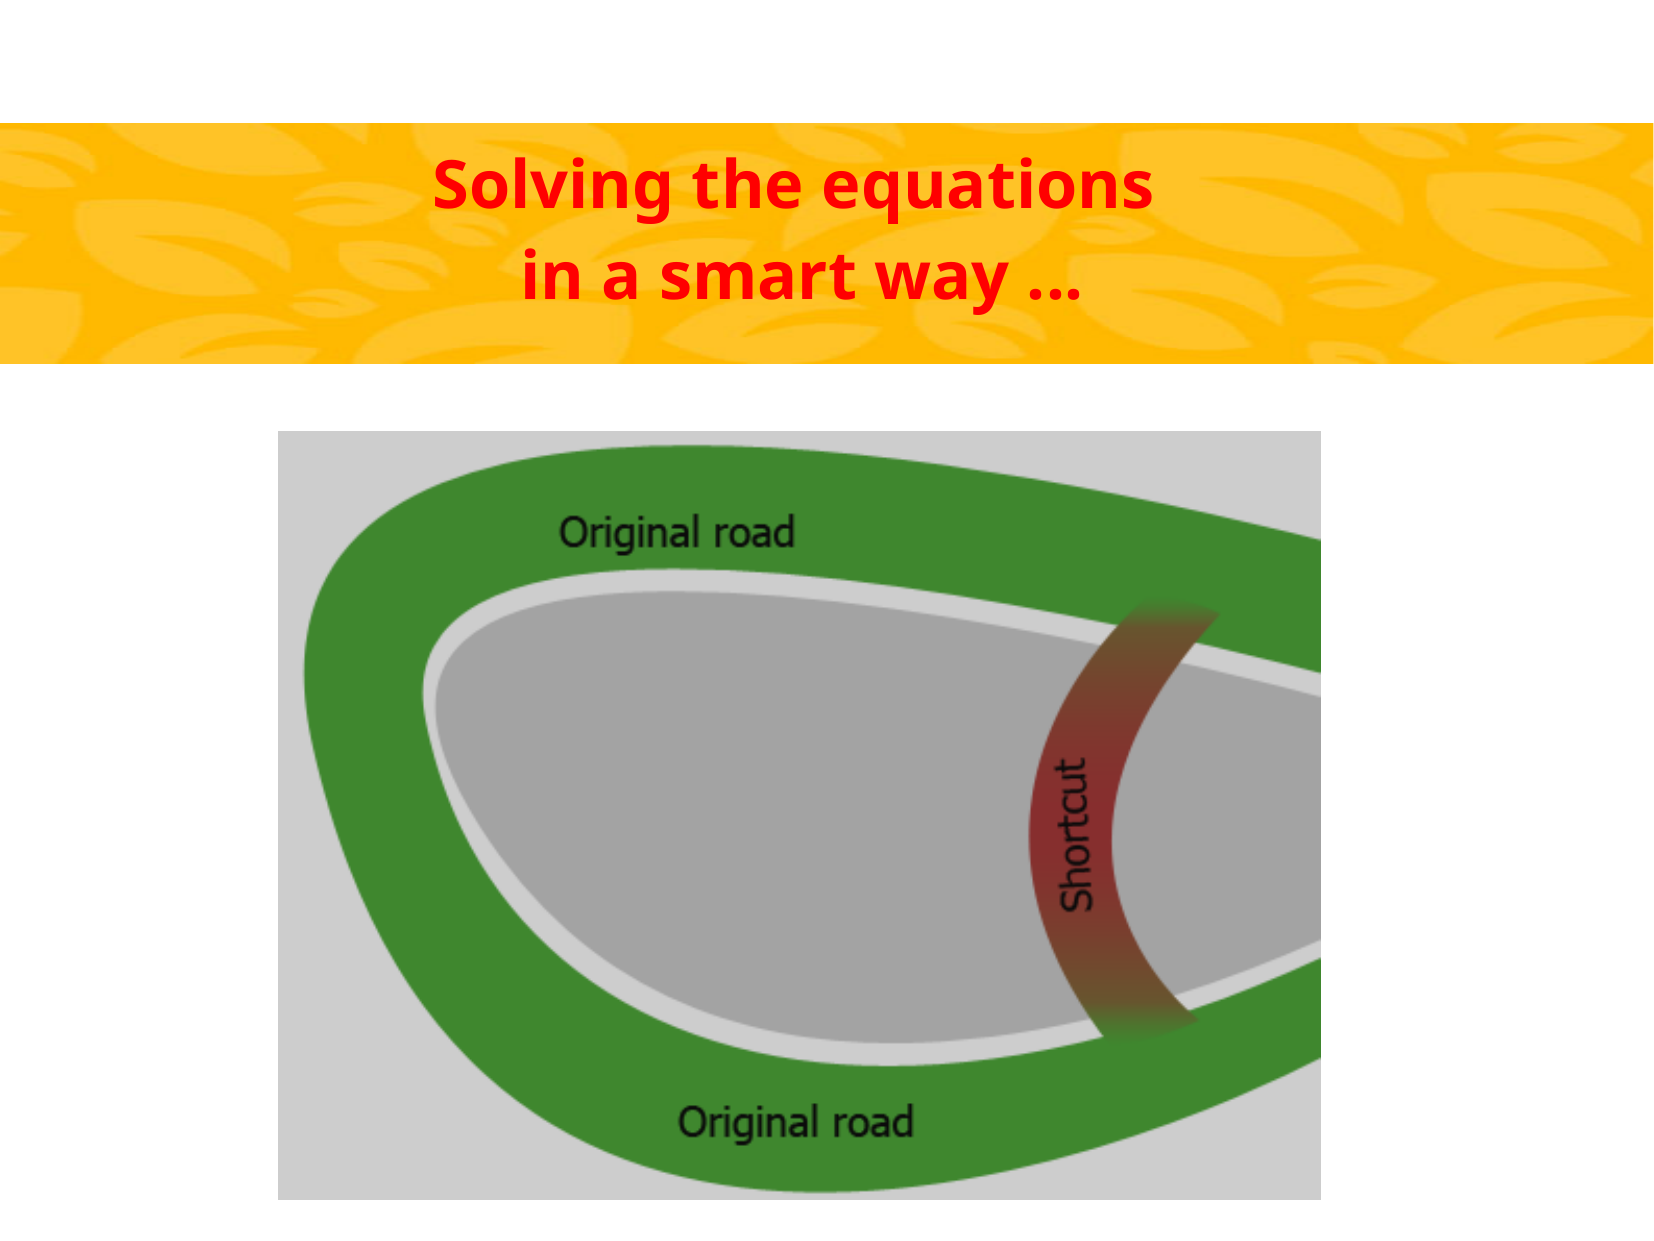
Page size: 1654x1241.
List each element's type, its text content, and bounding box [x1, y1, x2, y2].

picture [0, 123, 1654, 364]
text_box Solving the equations in a smart way ... [14, 129, 1590, 364]
picture [278, 431, 1321, 1201]
